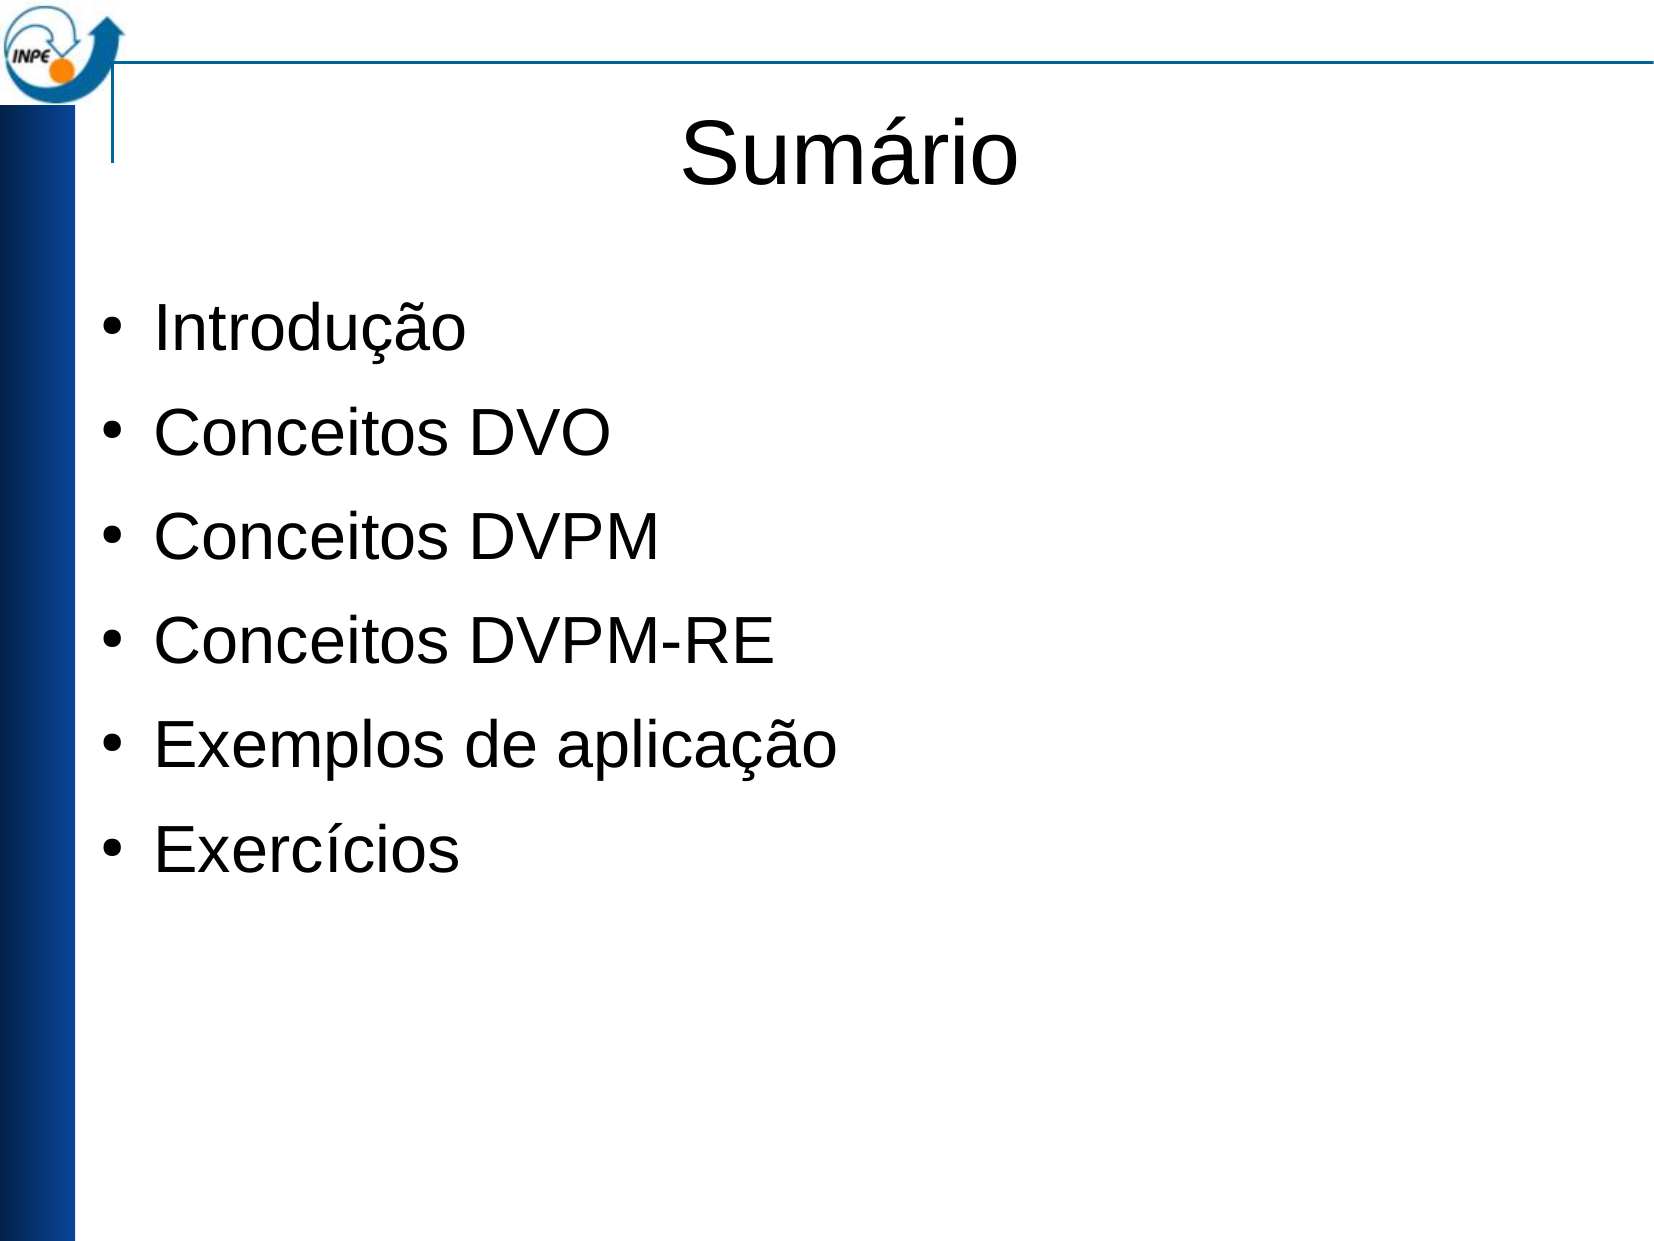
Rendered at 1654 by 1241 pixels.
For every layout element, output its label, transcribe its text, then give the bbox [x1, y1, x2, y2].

title Sumário [82, 49, 1619, 257]
picture [0, 0, 126, 105]
list Introdução Conceitos DVO Conceitos DVPM Conceitos DVPM-RE Exemplos de aplicação Exercícios [82, 290, 1619, 1099]
